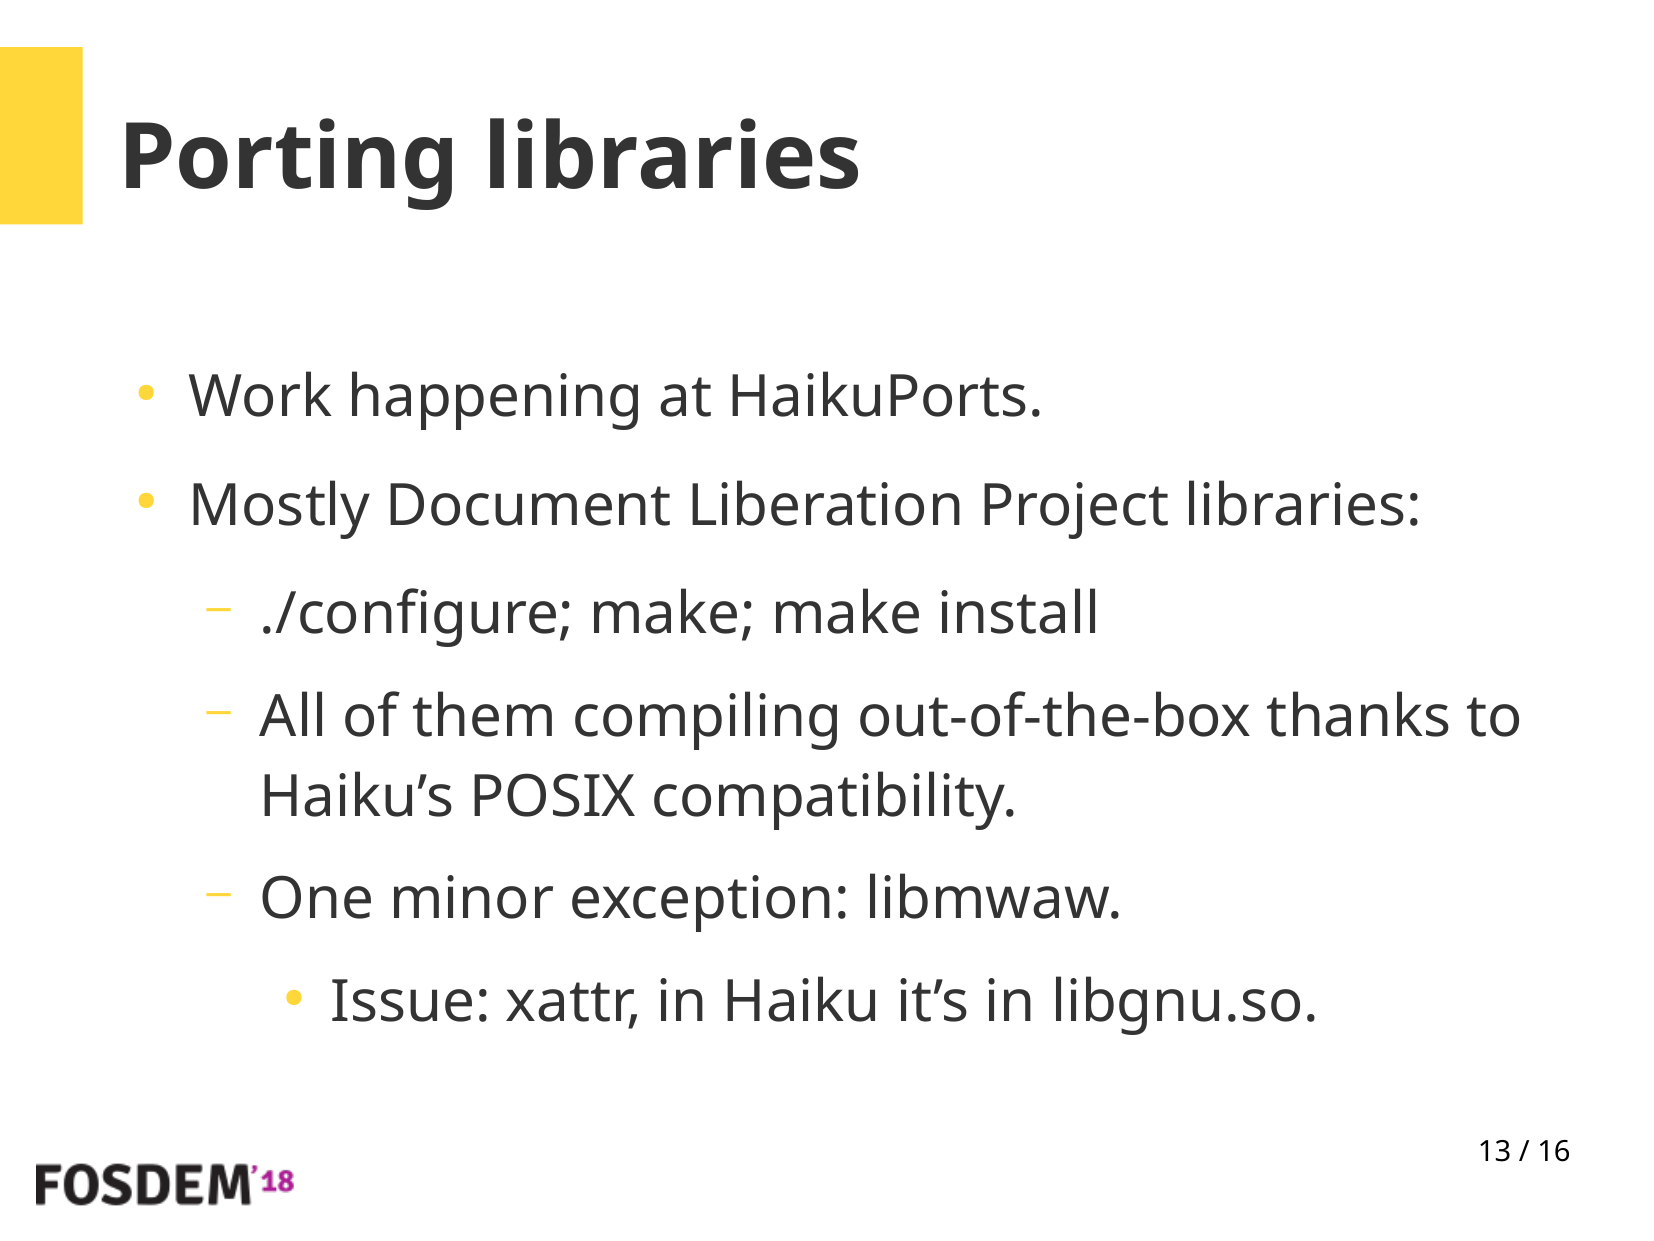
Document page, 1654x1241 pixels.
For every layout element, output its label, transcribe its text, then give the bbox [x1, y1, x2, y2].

picture [36, 1145, 308, 1223]
title Porting libraries [118, 49, 1571, 257]
list Work happening at HaikuPorts. Mostly Document Liberation Project libraries: ./configure; make; make install All of them compiling out-of-the-box thanks to Haiku’s POSIX compatibility. One minor exception: libmwaw. Issue: xattr, in Haiku it’s in libgnu.so. [118, 354, 1536, 1074]
